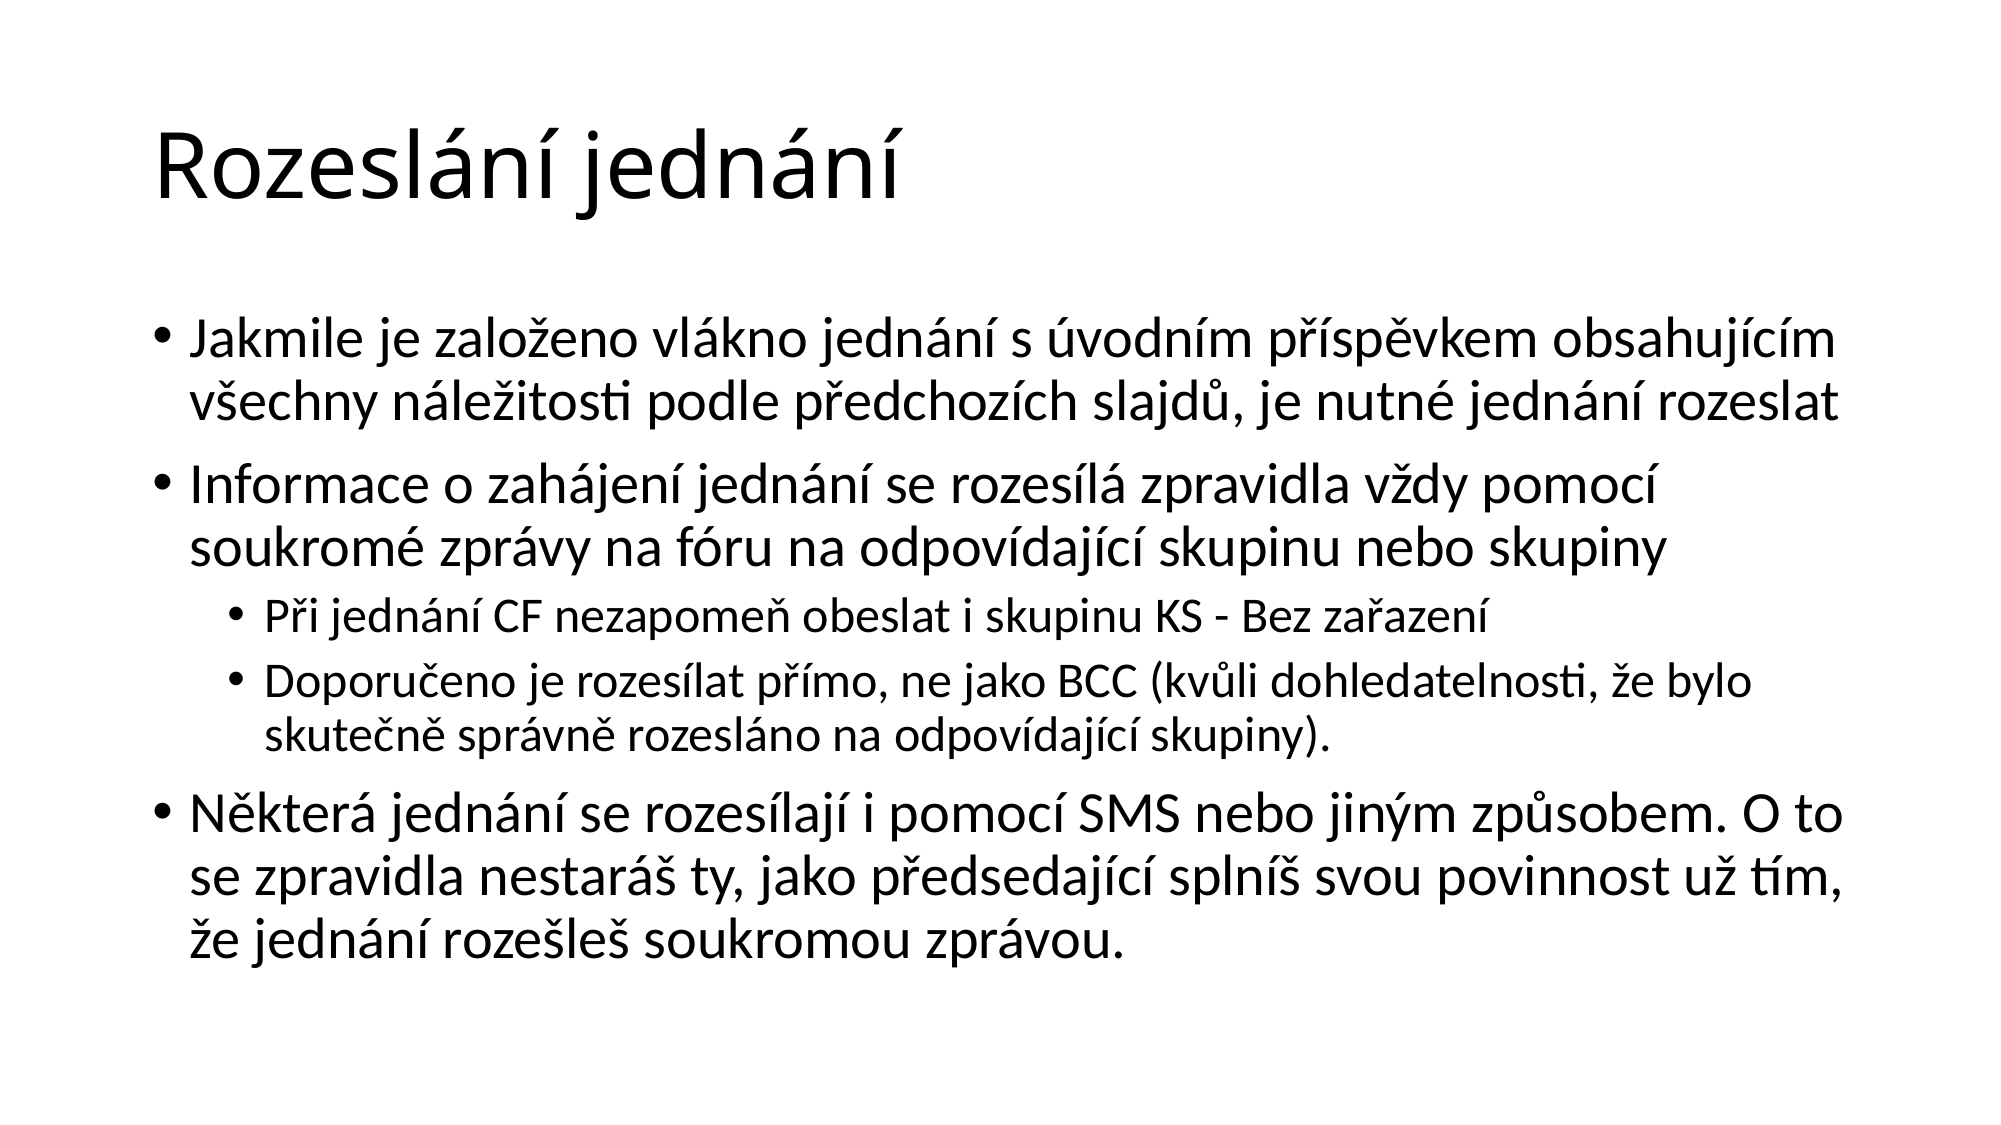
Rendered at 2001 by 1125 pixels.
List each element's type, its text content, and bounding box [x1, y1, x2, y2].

title Rozeslání jednání [137, 59, 1863, 278]
list Jakmile je založeno vlákno jednání s úvodním příspěvkem obsahujícím všechny náležitosti podle předchozích slajdů, je nutné jednání rozeslat Informace o zahájení jednání se rozesílá zpravidla vždy pomocí soukromé zprávy na fóru na odpovídající skupinu nebo skupiny Při jednání CF nezapomeň obeslat i skupinu KS - Bez zařazení Doporučeno je rozesílat přímo, ne jako BCC (kvůli dohledatelnosti, že bylo skutečně správně rozesláno na odpovídající skupiny). Některá jednání se rozesílají i pomocí SMS nebo jiným způsobem. O to se zpravidla nestaráš ty, jako předsedající splníš svou povinnost už tím, že jednání rozešleš soukromou zprávou. [137, 299, 1863, 1014]
